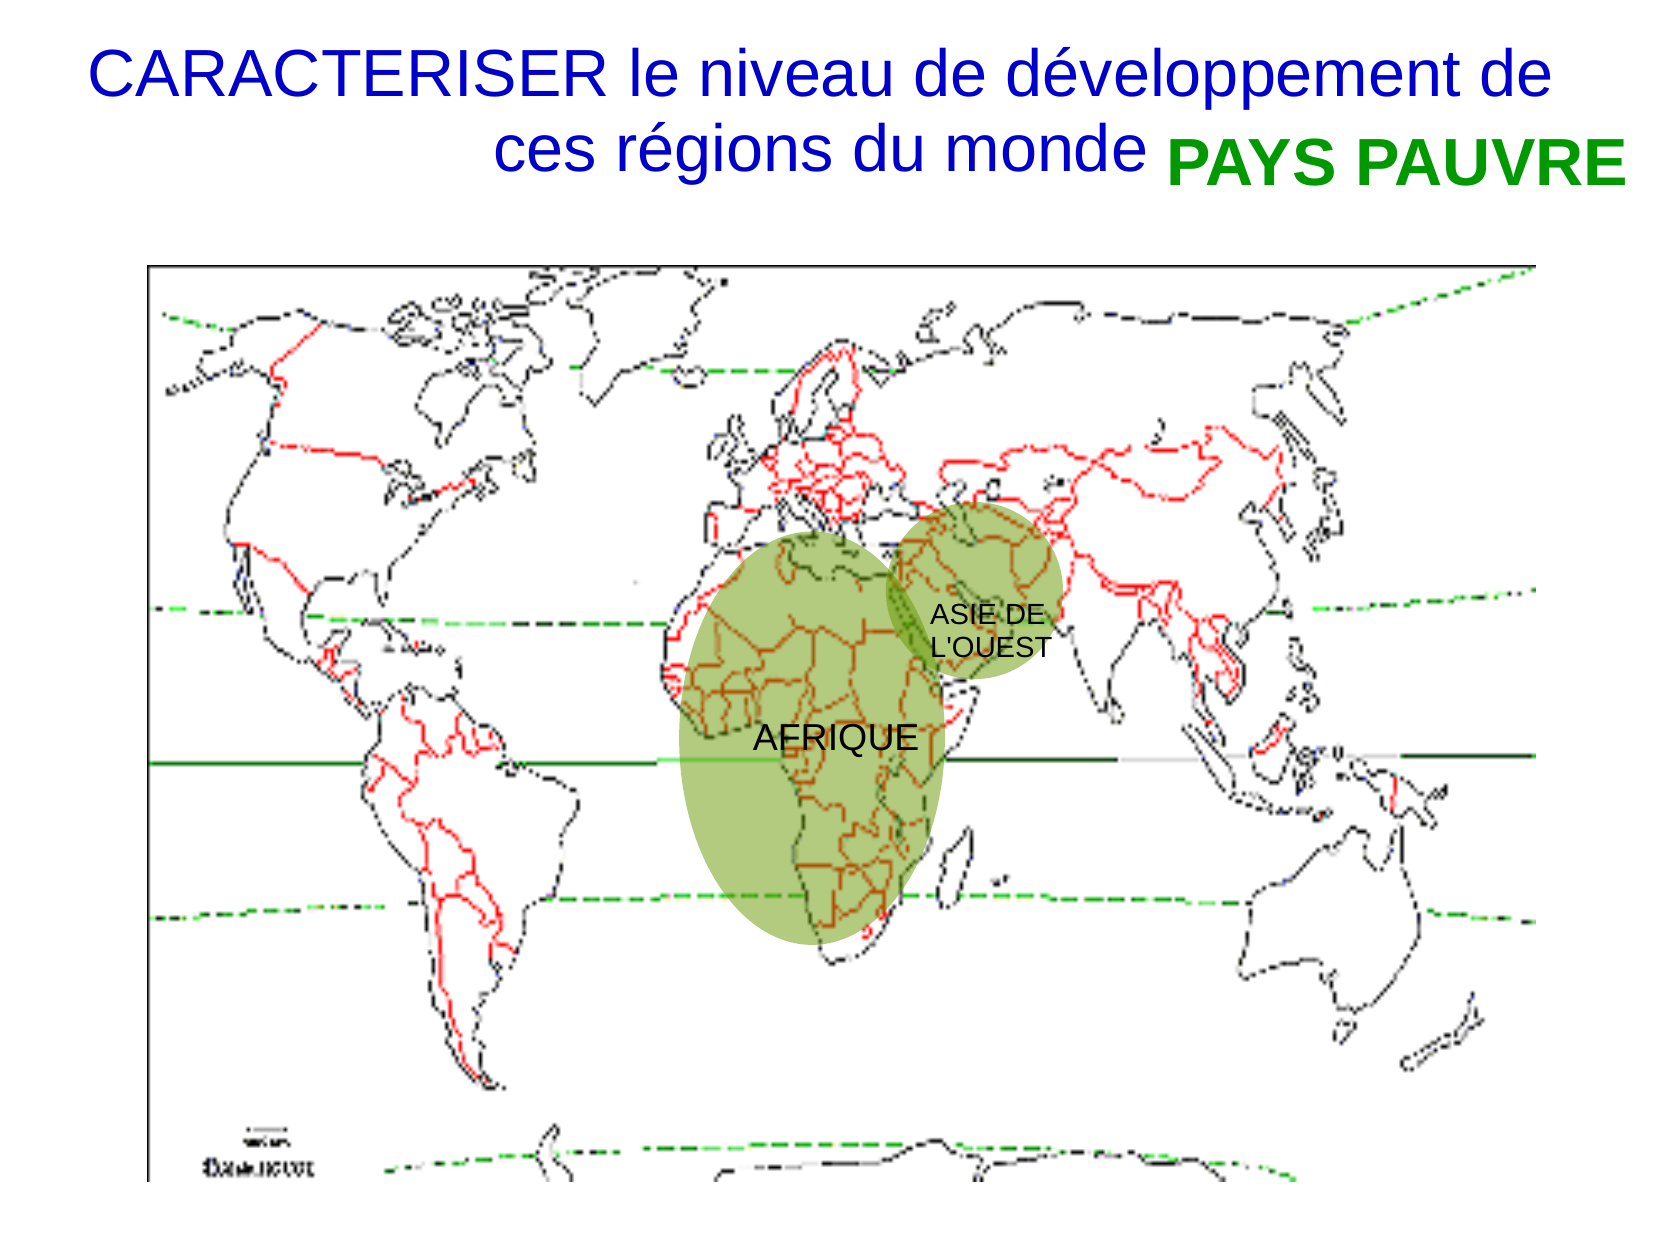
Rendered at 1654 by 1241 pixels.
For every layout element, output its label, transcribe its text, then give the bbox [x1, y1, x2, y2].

text_box AFRIQUE [738, 708, 945, 766]
text_box PAYS PAUVRE [1151, 117, 1654, 282]
text_box [679, 501, 1063, 945]
title CARACTERISER le niveau de développement de ces régions du monde [76, 29, 1565, 296]
text_box ASIE DE L'OUEST [915, 590, 1123, 671]
picture [147, 296, 1536, 1182]
